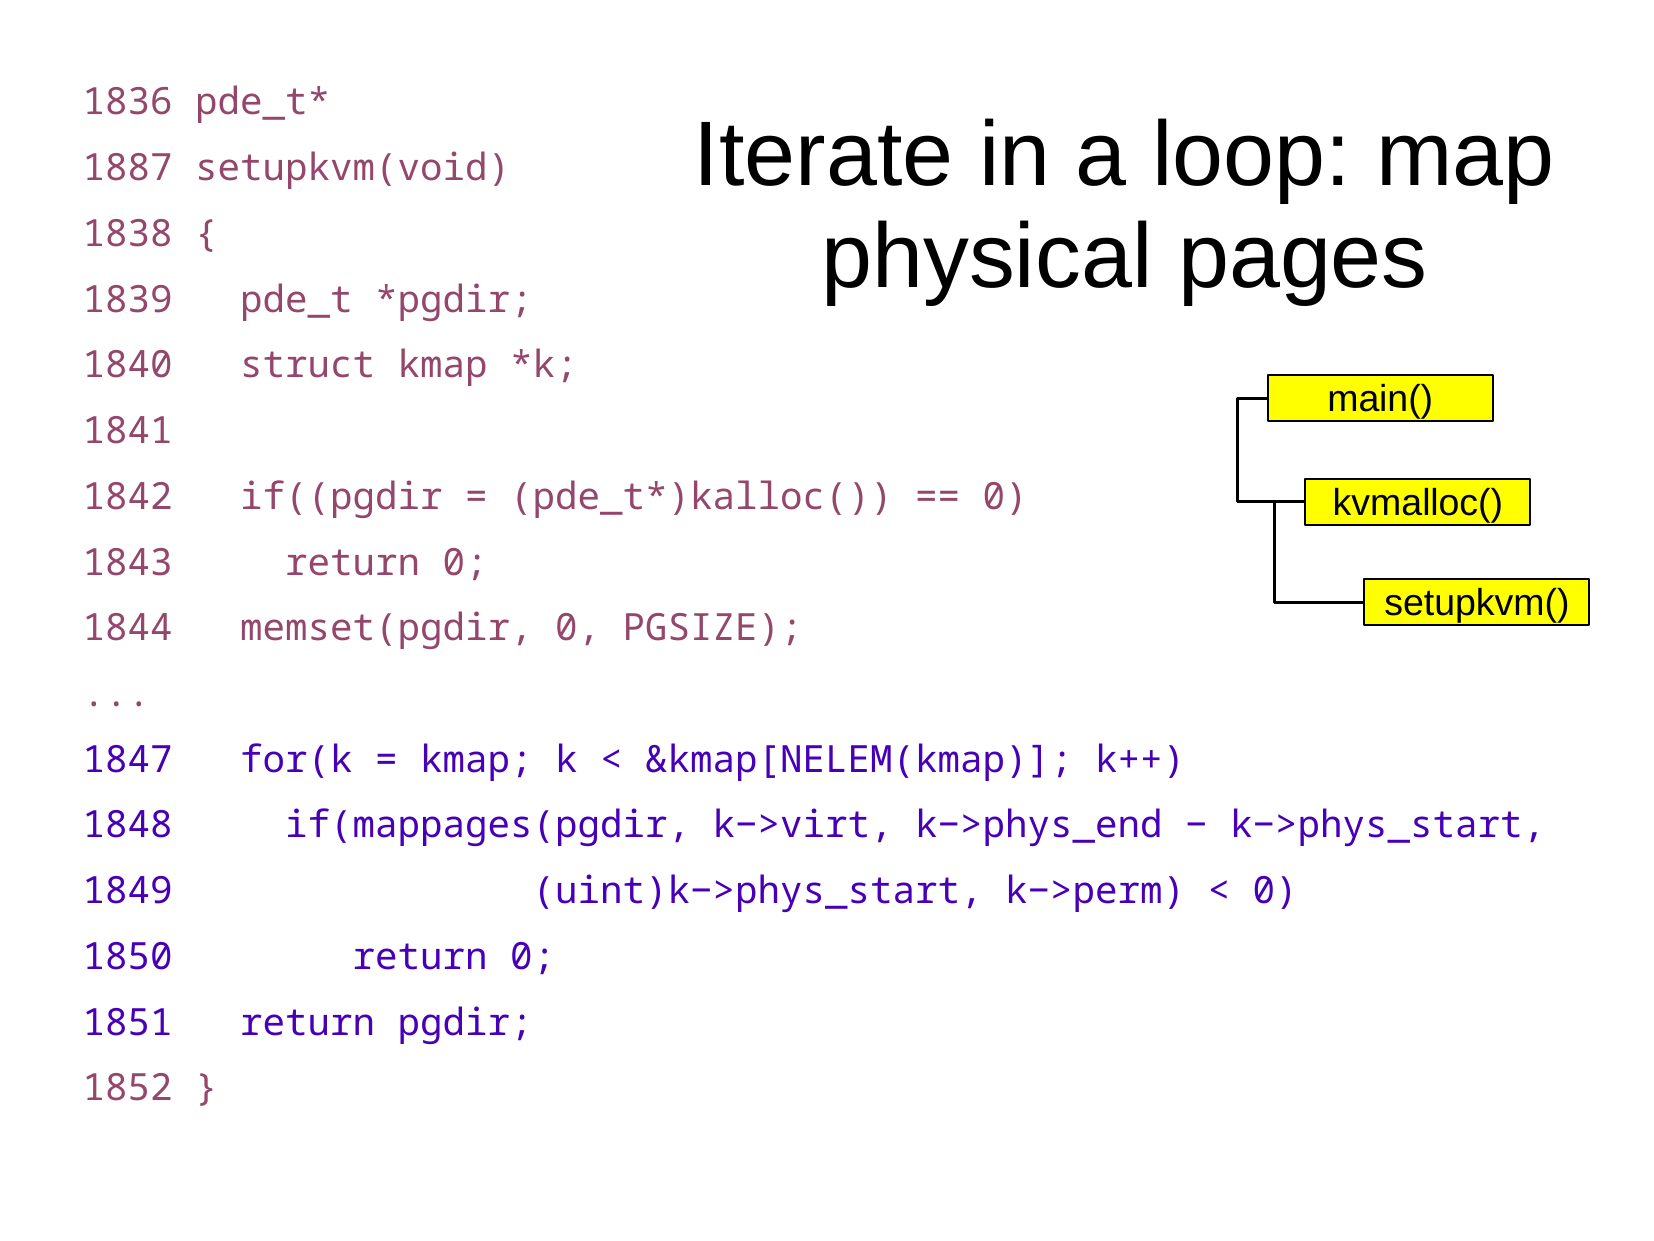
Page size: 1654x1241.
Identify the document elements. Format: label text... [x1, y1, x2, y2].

title Iterate in a loop: map physical pages [675, 100, 1576, 308]
text_box kvmalloc() [1305, 478, 1531, 526]
text_box main() [1267, 375, 1493, 422]
text_box setupkvm() [1364, 579, 1590, 626]
list 1836 pde_t* 1887 setupkvm(void) 1838 { 1839 pde_t *pgdir; 1840 struct kmap *k; 1841 1842 if((pgdir = (pde_t*)kalloc()) == 0) 1843 return 0; 1844 memset(pgdir, 0, PGSIZE); ... 1847 for(k = kmap; k < &kmap[NELEM(kmap)]; k++) 1848 if(mappages(pgdir, k−>virt, k−>phys_end − k−>phys_start, 1849 (uint)k−>phys_start, k−>perm) < 0) 1850 return 0; 1851 return pgdir; 1852 } [82, 75, 1571, 1163]
